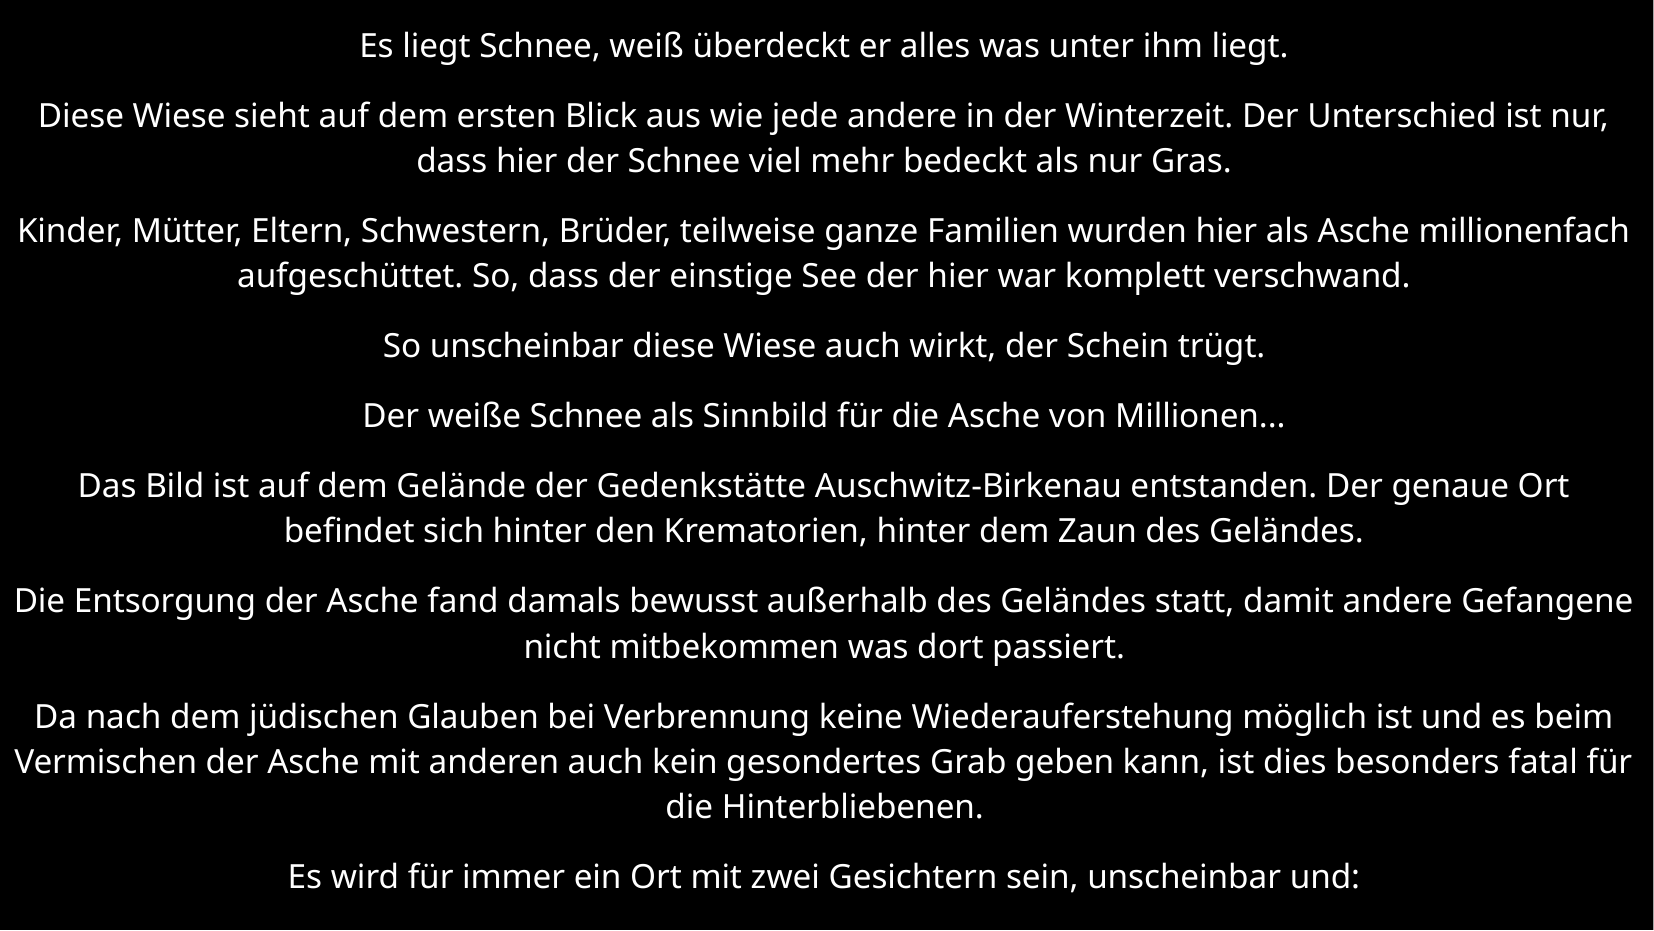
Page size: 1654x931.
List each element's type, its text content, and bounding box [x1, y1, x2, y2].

text_box Es liegt Schnee, weiß überdeckt er alles was unter ihm liegt. Diese Wiese sieht auf dem ersten Blick aus wie jede andere in der Winterzeit. Der Unterschied ist nur, dass hier der Schnee viel mehr bedeckt als nur Gras. Kinder, Mütter, Eltern, Schwestern, Brüder, teilweise ganze Familien wurden hier als Asche millionenfach aufgeschüttet. So, dass der einstige See der hier war komplett verschwand. So unscheinbar diese Wiese auch wirkt, der Schein trügt. Der weiße Schnee als Sinnbild für die Asche von Millionen... Das Bild ist auf dem Gelände der Gedenkstätte Auschwitz-Birkenau entstanden. Der genaue Ort befindet sich hinter den Krematorien, hinter dem Zaun des Geländes. Die Entsorgung der Asche fand damals bewusst außerhalb des Geländes statt, damit andere Gefangene nicht mitbekommen was dort passiert. Da nach dem jüdischen Glauben bei Verbrennung keine Wiederauferstehung möglich ist und es beim Vermischen der Asche mit anderen auch kein gesondertes Grab geben kann, ist dies besonders fatal für die Hinterbliebenen. Es wird für immer ein Ort mit zwei Gesichtern sein, unscheinbar und: "Der größte Friedhof der Welt... ...ohne Gräber." [0, 14, 1654, 931]
